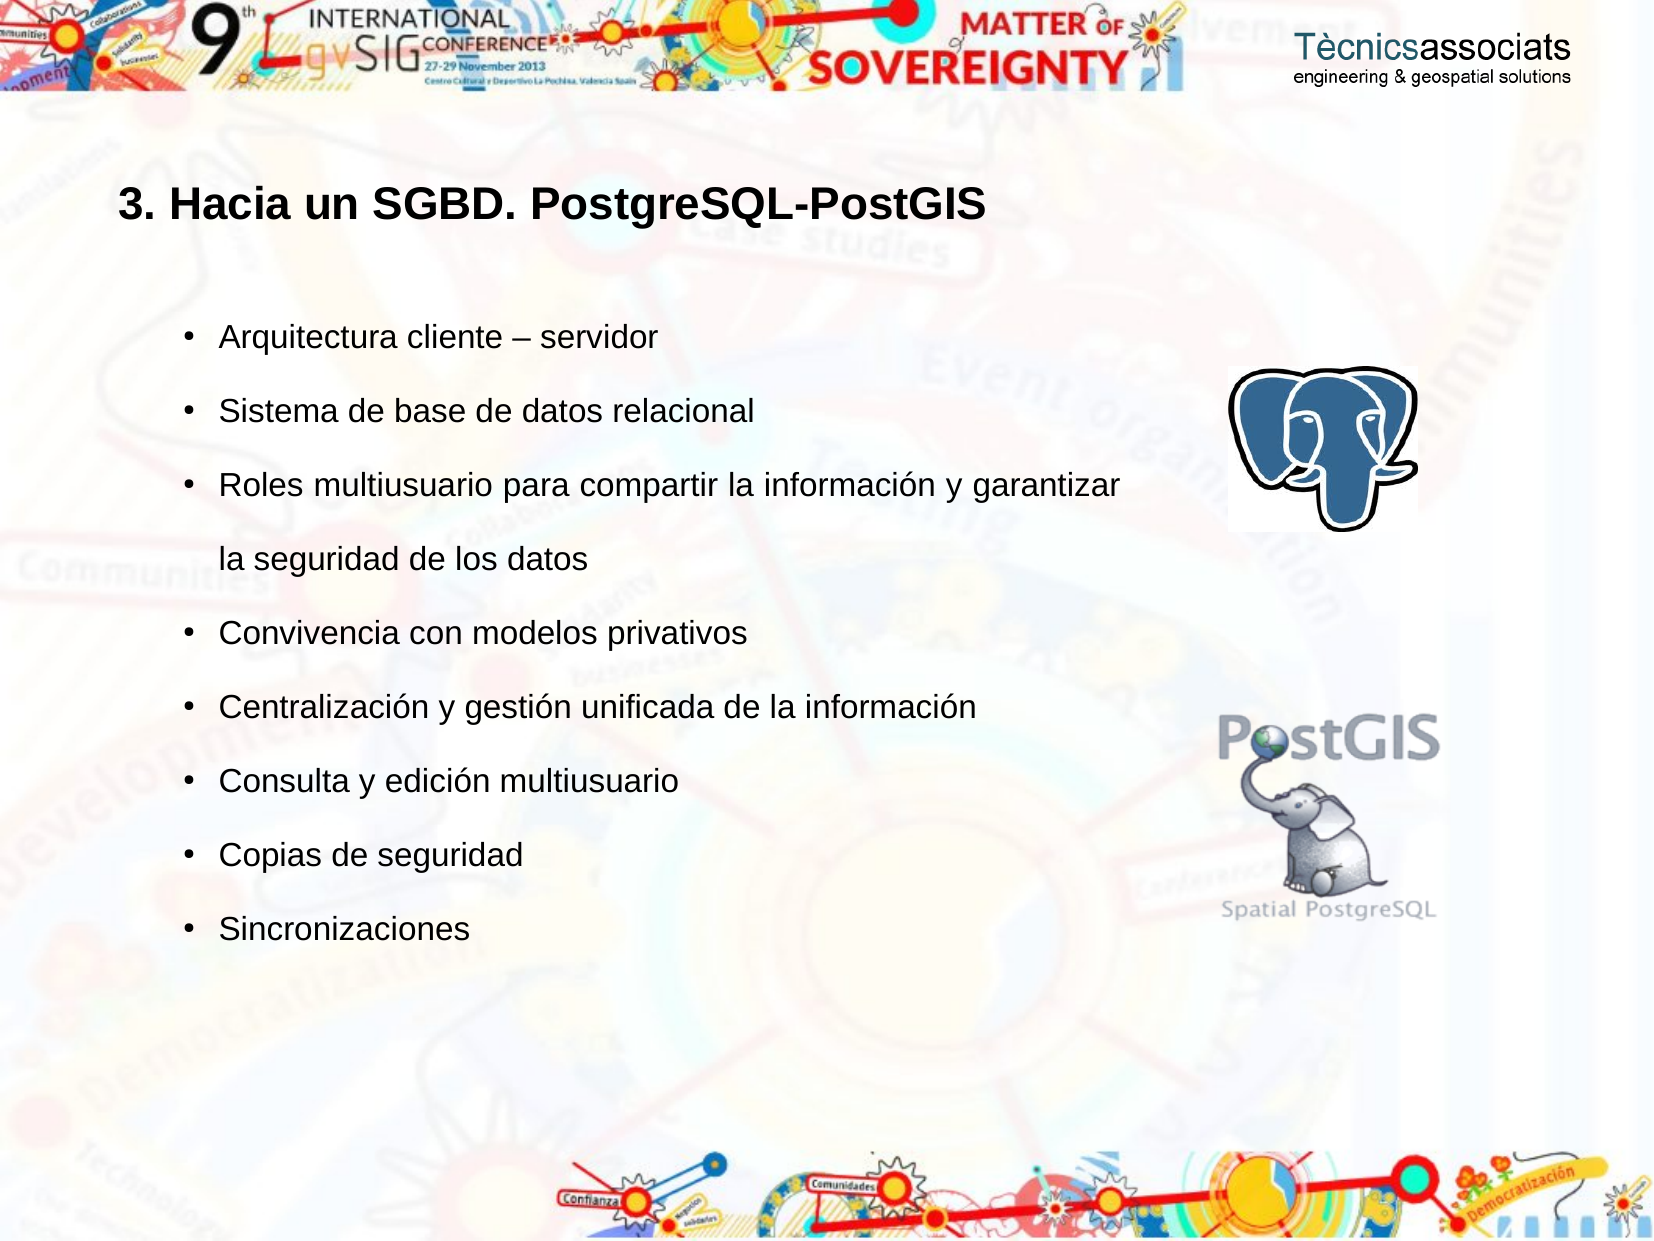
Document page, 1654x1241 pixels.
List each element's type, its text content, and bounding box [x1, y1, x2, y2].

picture [0, 0, 1654, 1241]
text_box Arquitectura cliente – servidor Sistema de base de datos relacional Roles multiusuario para compartir la información y garantizar la seguridad de los datos Convivencia con modelos privativos Centralización y gestión unificada de la información Consulta y edición multiusuario Copias de seguridad Sincronizaciones [147, 299, 1123, 1152]
text_box 3. Hacia un SGBD. PostgreSQL-PostGIS [118, 177, 1300, 230]
